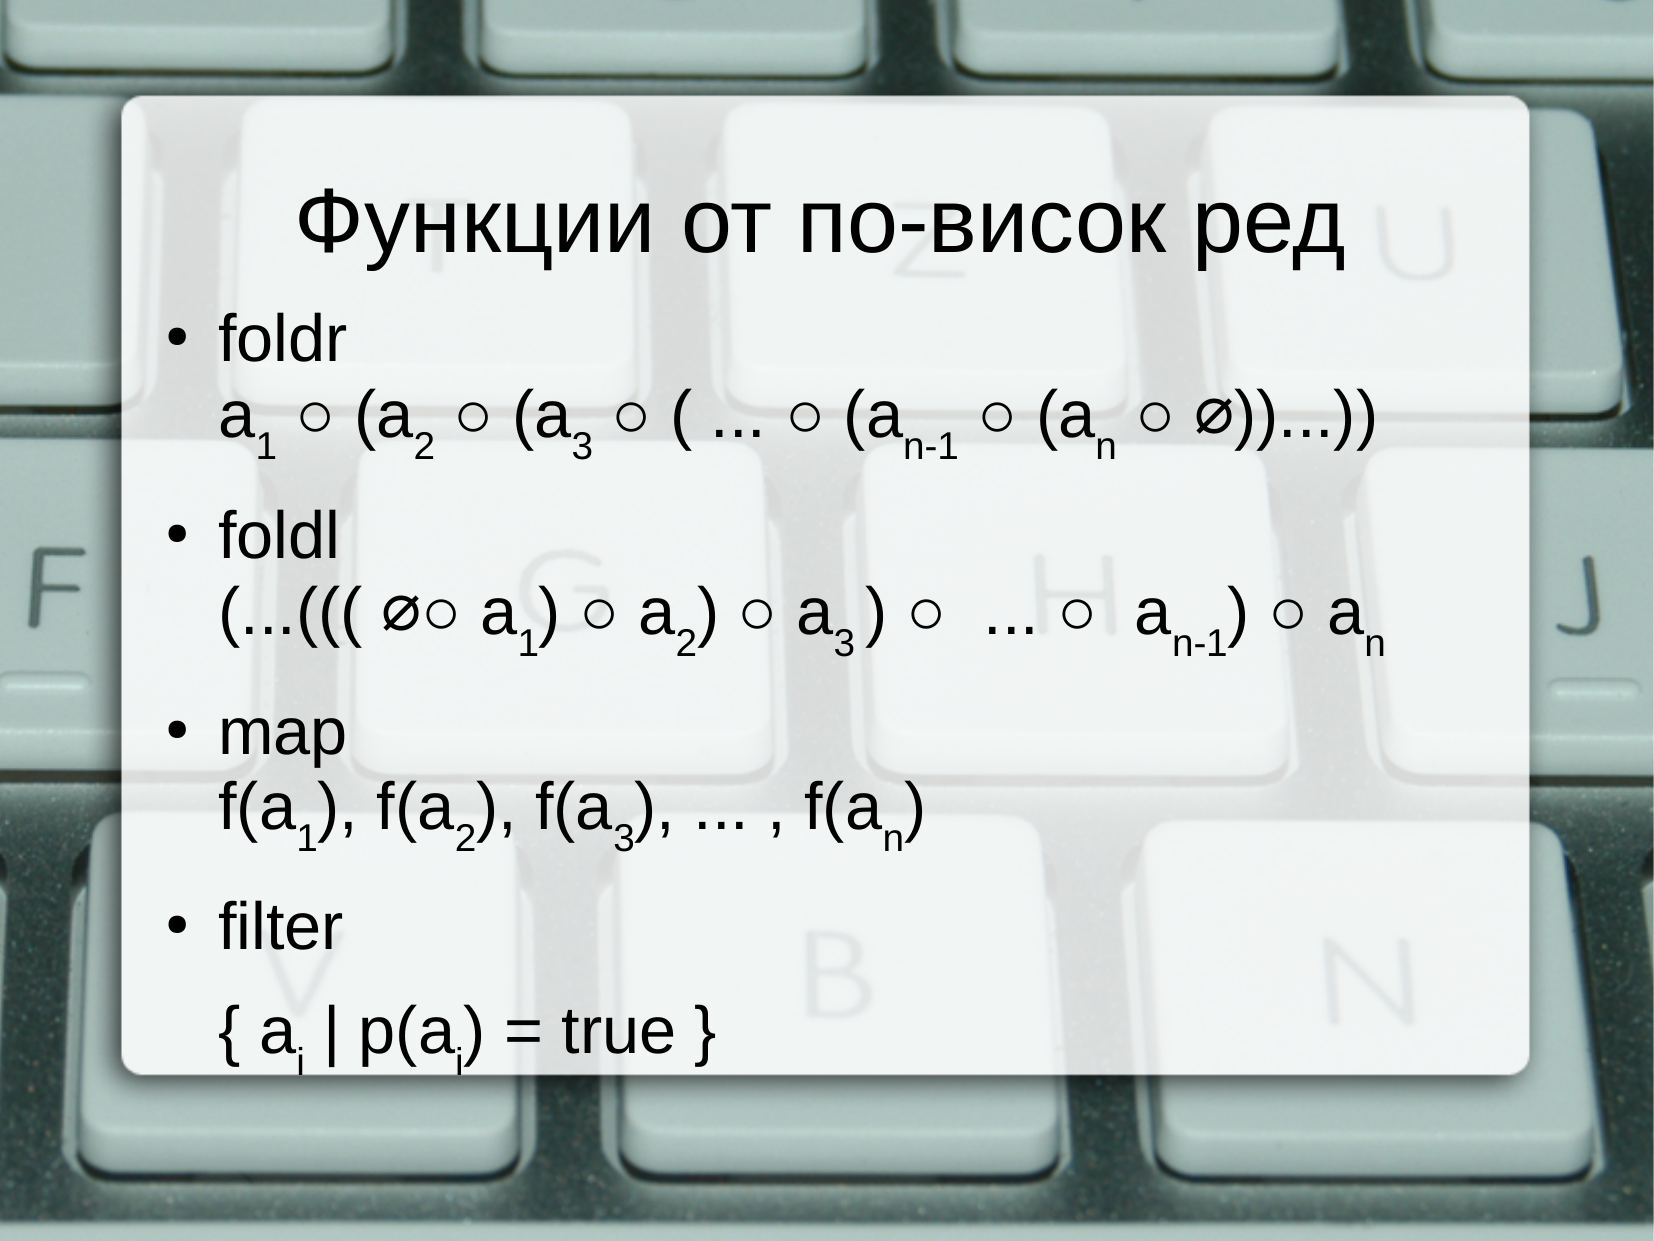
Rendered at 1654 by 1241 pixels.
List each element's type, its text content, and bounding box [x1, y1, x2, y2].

title Функции от по-висок ред [135, 117, 1506, 325]
list foldr a1 ○ (a2 ○ (a3 ○ ( ... ○ (an-1 ○ (an ○ ⌀))...)) foldl (...((( ⌀○ a1) ○ a2) ○ a3 ) ○ ... ○ an-1) ○ an map f(a1), f(a2), f(a3), ... , f(an) filter { ai | p(ai) = true } [147, 301, 1506, 1084]
picture [0, 0, 1654, 1241]
